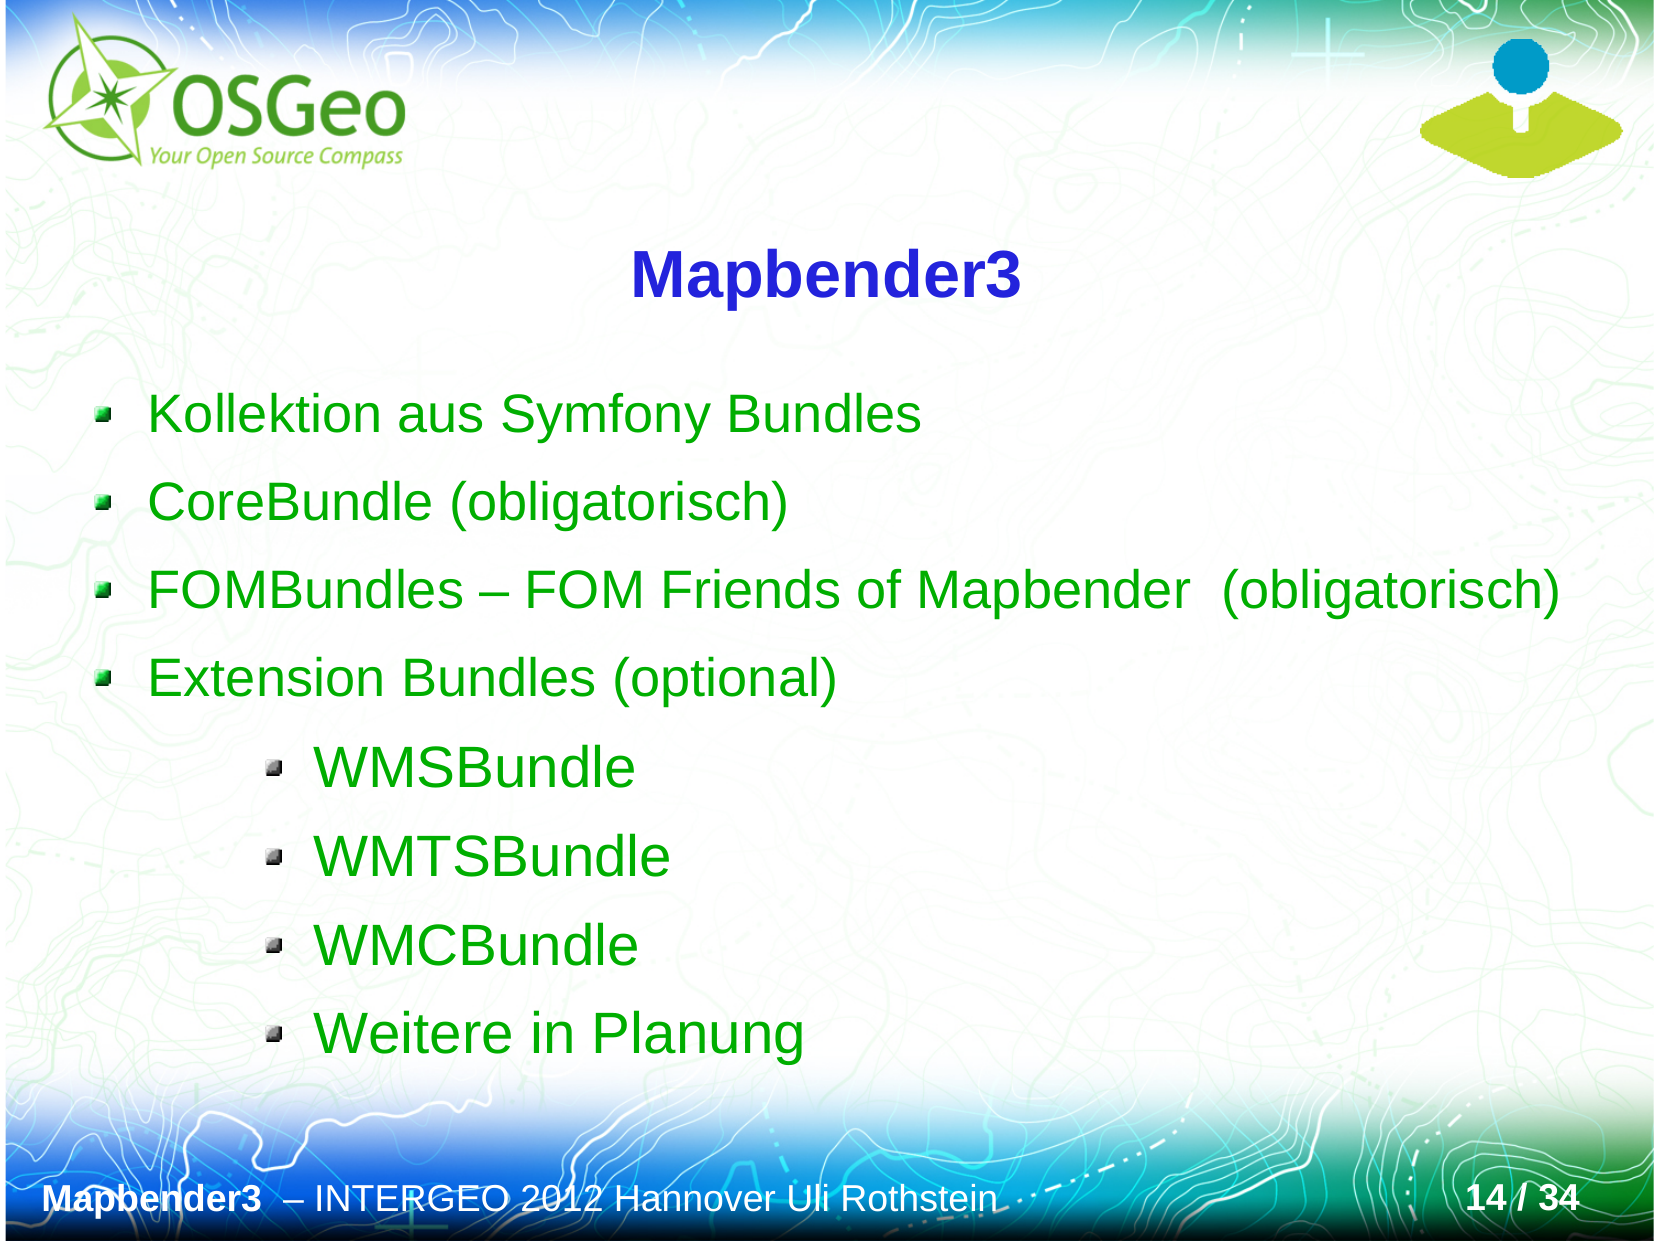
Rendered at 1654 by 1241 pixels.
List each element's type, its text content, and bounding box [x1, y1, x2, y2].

title Mapbender3 [82, 208, 1571, 342]
picture [5, 0, 1654, 1241]
list Kollektion aus Symfony Bundles CoreBundle (obligatorisch) FOMBundles – FOM Friends of Mapbender (obligatorisch) Extension Bundles (optional) WMSBundle WMTSBundle WMCBundle Weitere in Planung [76, 383, 1565, 1188]
